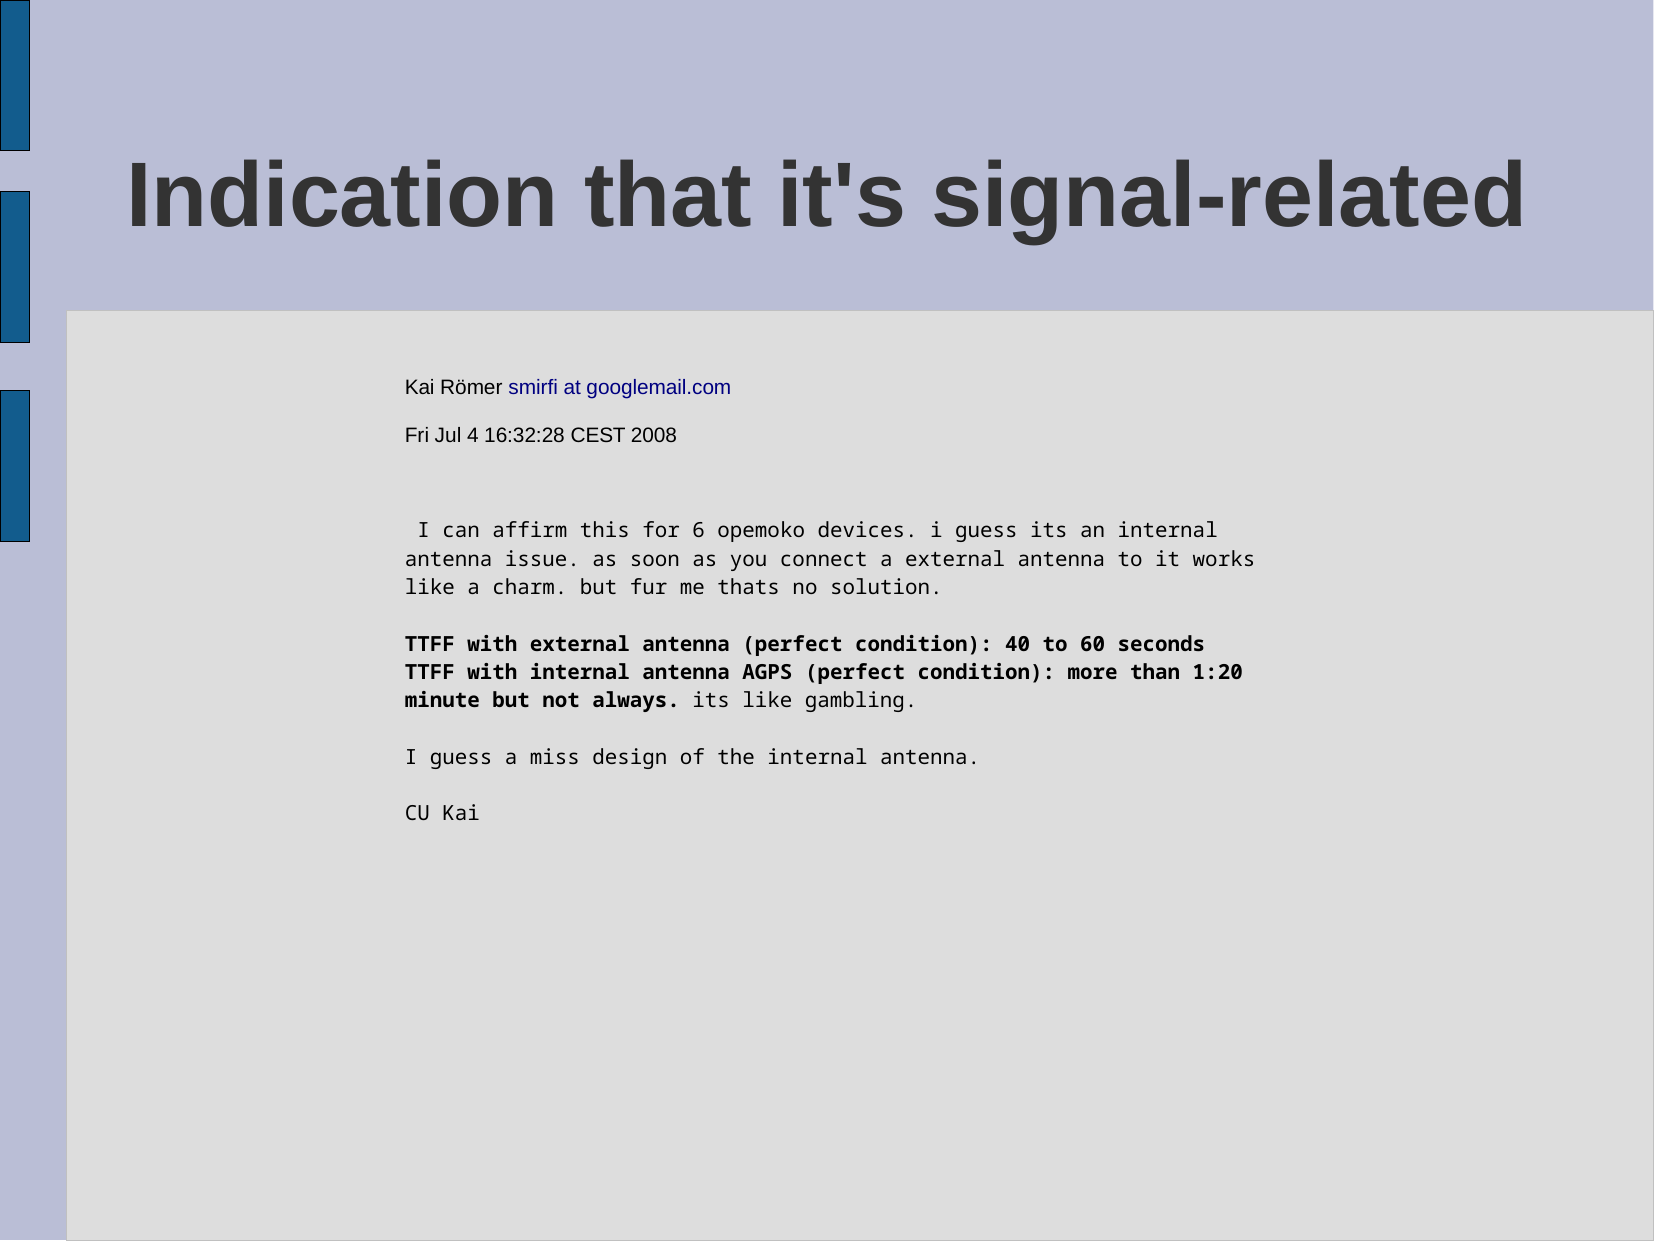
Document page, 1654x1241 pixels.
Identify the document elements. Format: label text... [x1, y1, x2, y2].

title Indication that it's signal-related [121, 91, 1534, 299]
text_box Kai Römer smirfi at googlemail.com Fri Jul 4 16:32:28 CEST 2008 I can affirm this for 6 opemoko devices. i guess its an internal antenna issue. as soon as you connect a external antenna to it works like a charm. but fur me thats no solution. TTFF with external antenna (perfect condition): 40 to 60 seconds TTFF with internal antenna AGPS (perfect condition): more than 1:20 minute but not always. its like gambling. I guess a miss design of the internal antenna. CU Kai [390, 368, 1270, 886]
